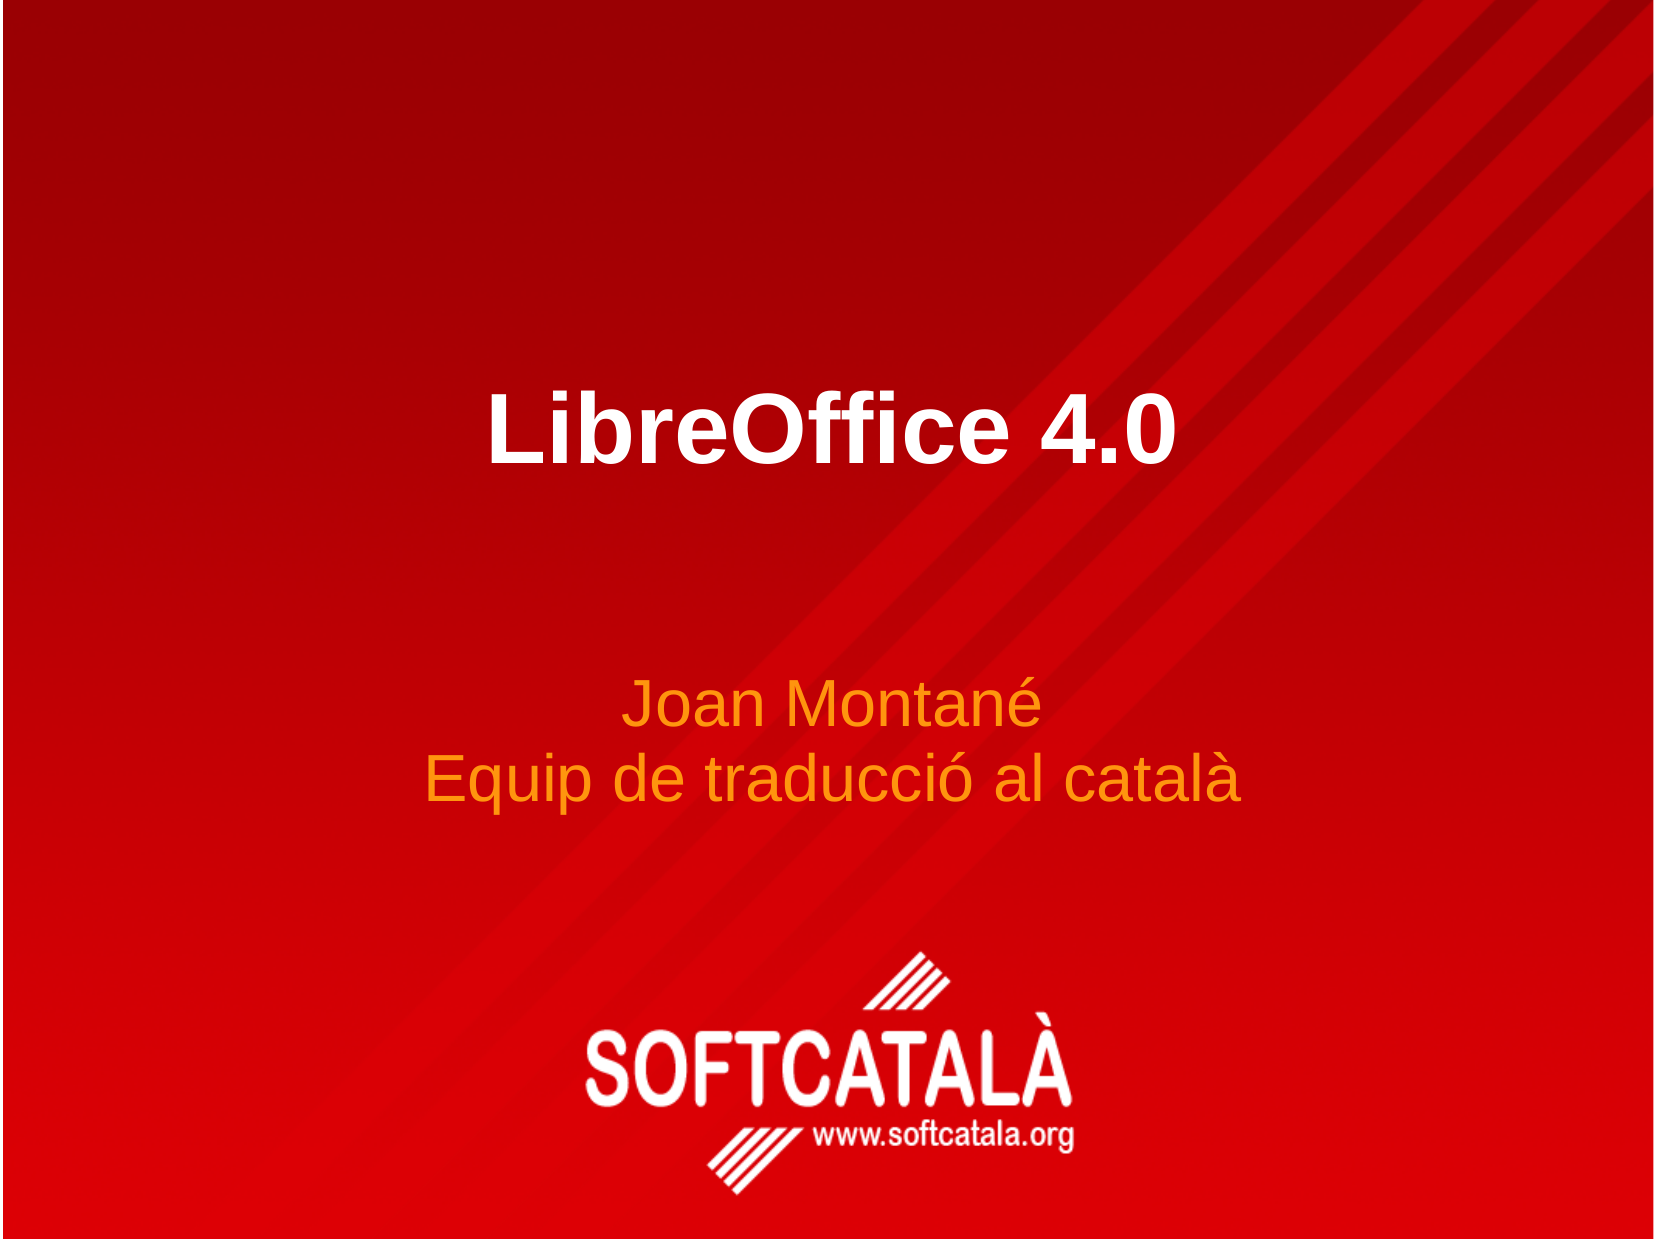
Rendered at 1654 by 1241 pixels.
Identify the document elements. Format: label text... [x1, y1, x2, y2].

text_box LibreOffice 4.0 [183, 366, 1483, 493]
text_box Joan Montané Equip de traducció al català [183, 658, 1483, 824]
picture [3, 0, 1654, 1239]
text_box [147, 354, 709, 426]
